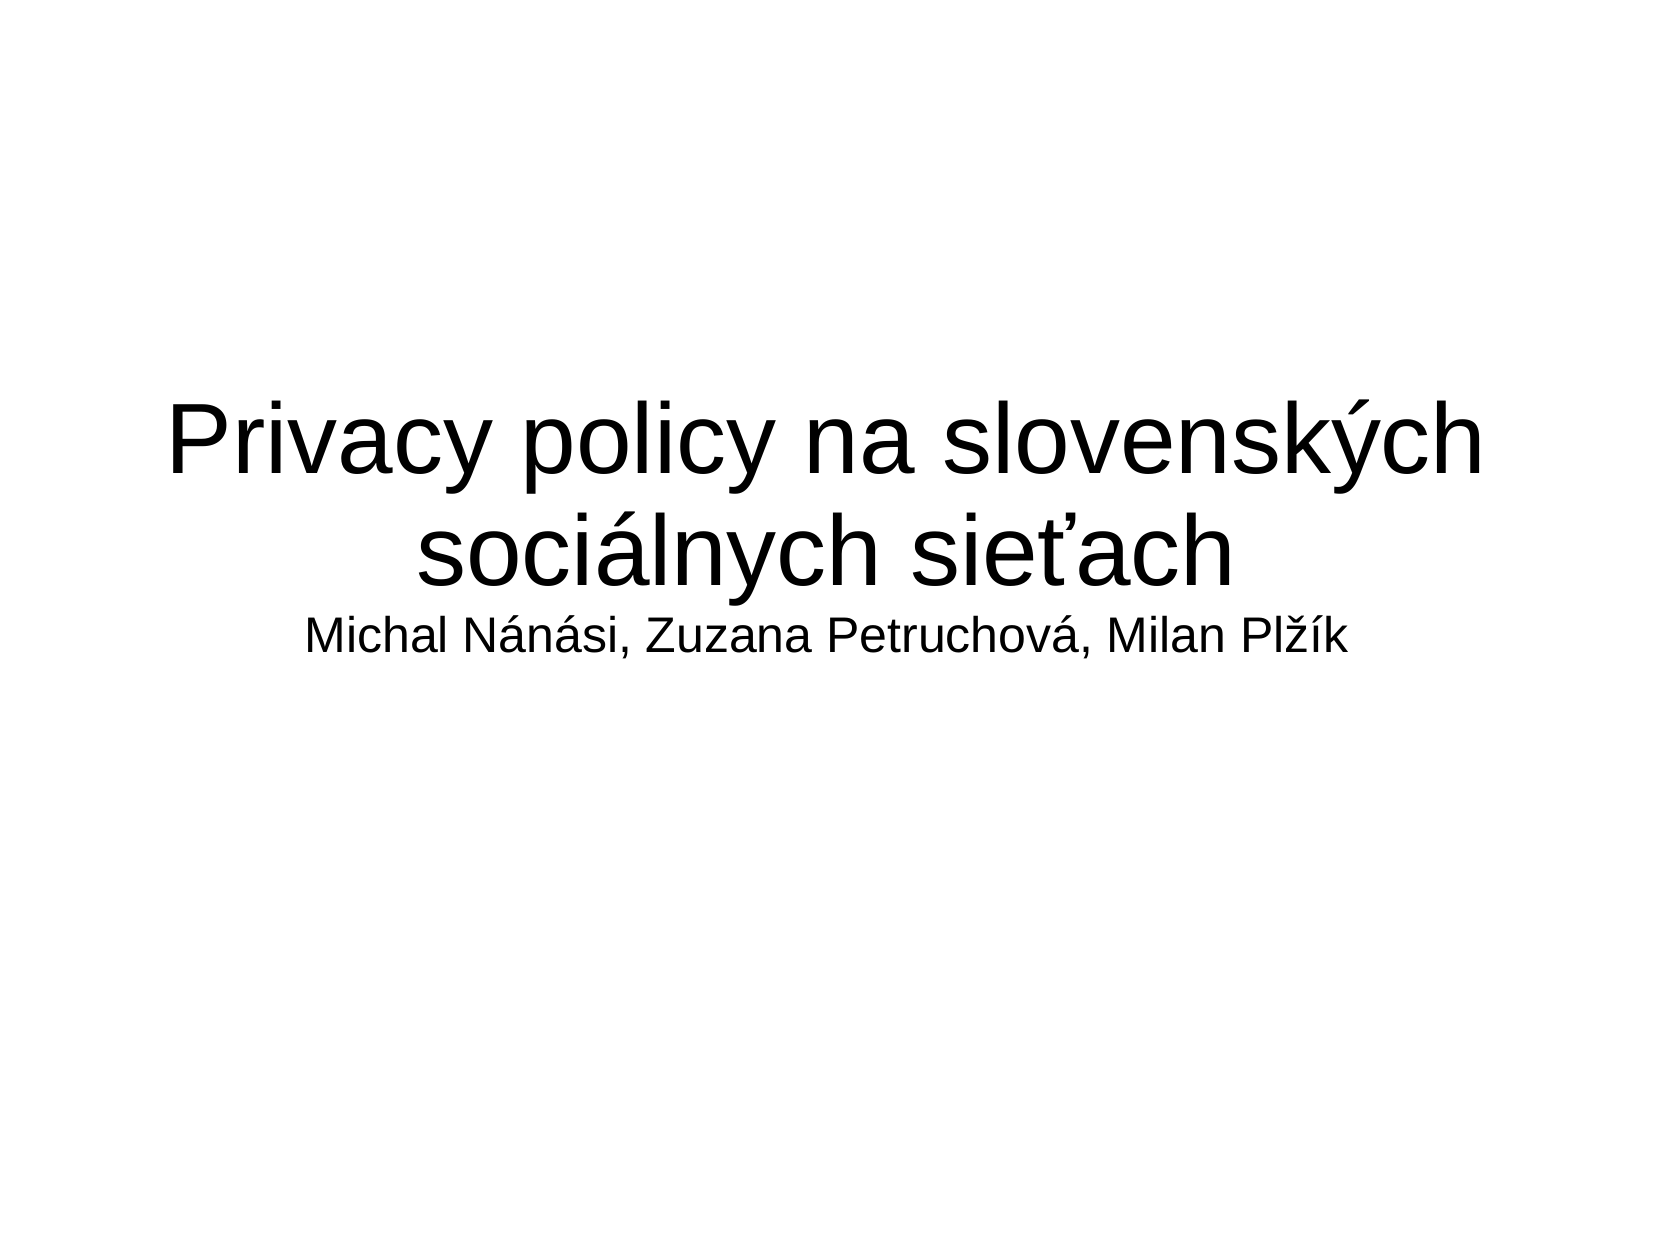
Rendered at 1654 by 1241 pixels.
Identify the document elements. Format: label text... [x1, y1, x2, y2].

subtitle Privacy policy na slovenských sociálnych sieťach Michal Nánási, Zuzana Petruchová, Milan Plžík [82, 49, 1571, 1109]
